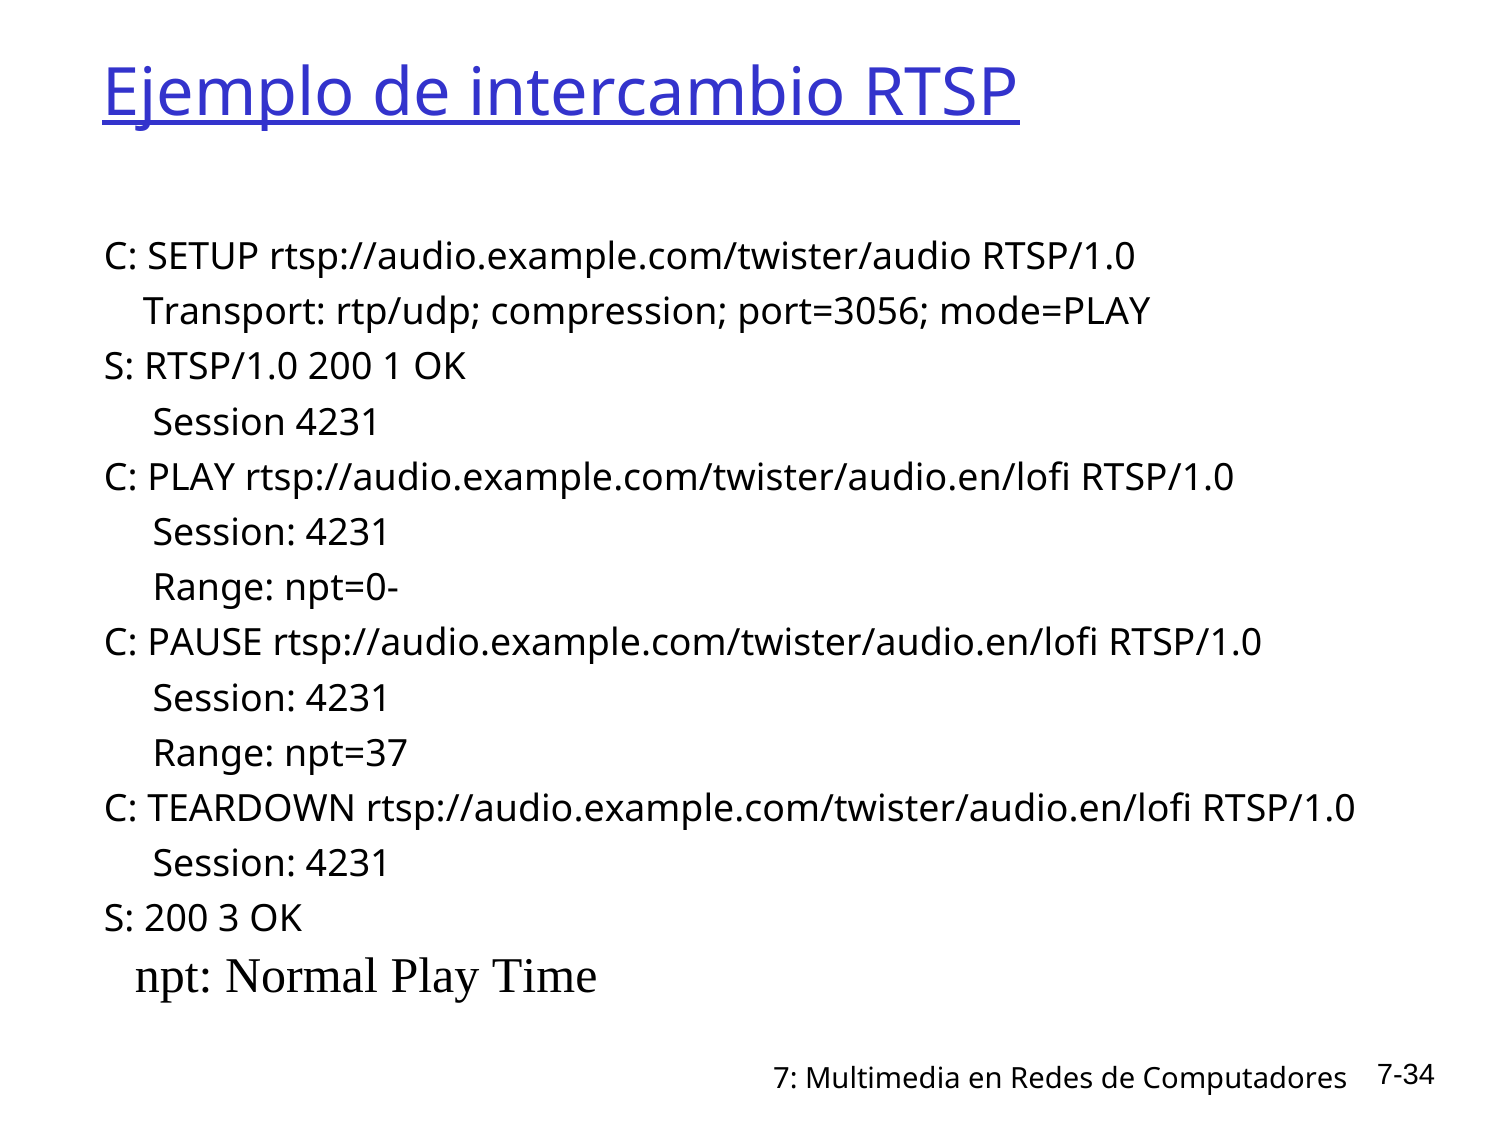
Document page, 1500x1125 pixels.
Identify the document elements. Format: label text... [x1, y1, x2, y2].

text_box npt: Normal Play Time [120, 934, 611, 1010]
title Ejemplo de intercambio RTSP [87, 37, 1363, 142]
list C: SETUP rtsp://audio.example.com/twister/audio RTSP/1.0 Transport: rtp/udp; compression; port=3056; mode=PLAY S: RTSP/1.0 200 1 OK Session 4231 C: PLAY rtsp://audio.example.com/twister/audio.en/lofi RTSP/1.0 Session: 4231 Range: npt=0- C: PAUSE rtsp://audio.example.com/twister/audio.en/lofi RTSP/1.0 Session: 4231 Range: npt=37 C: TEARDOWN rtsp://audio.example.com/twister/audio.en/lofi RTSP/1.0 Session: 4231 S: 200 3 OK [50, 224, 1459, 1043]
